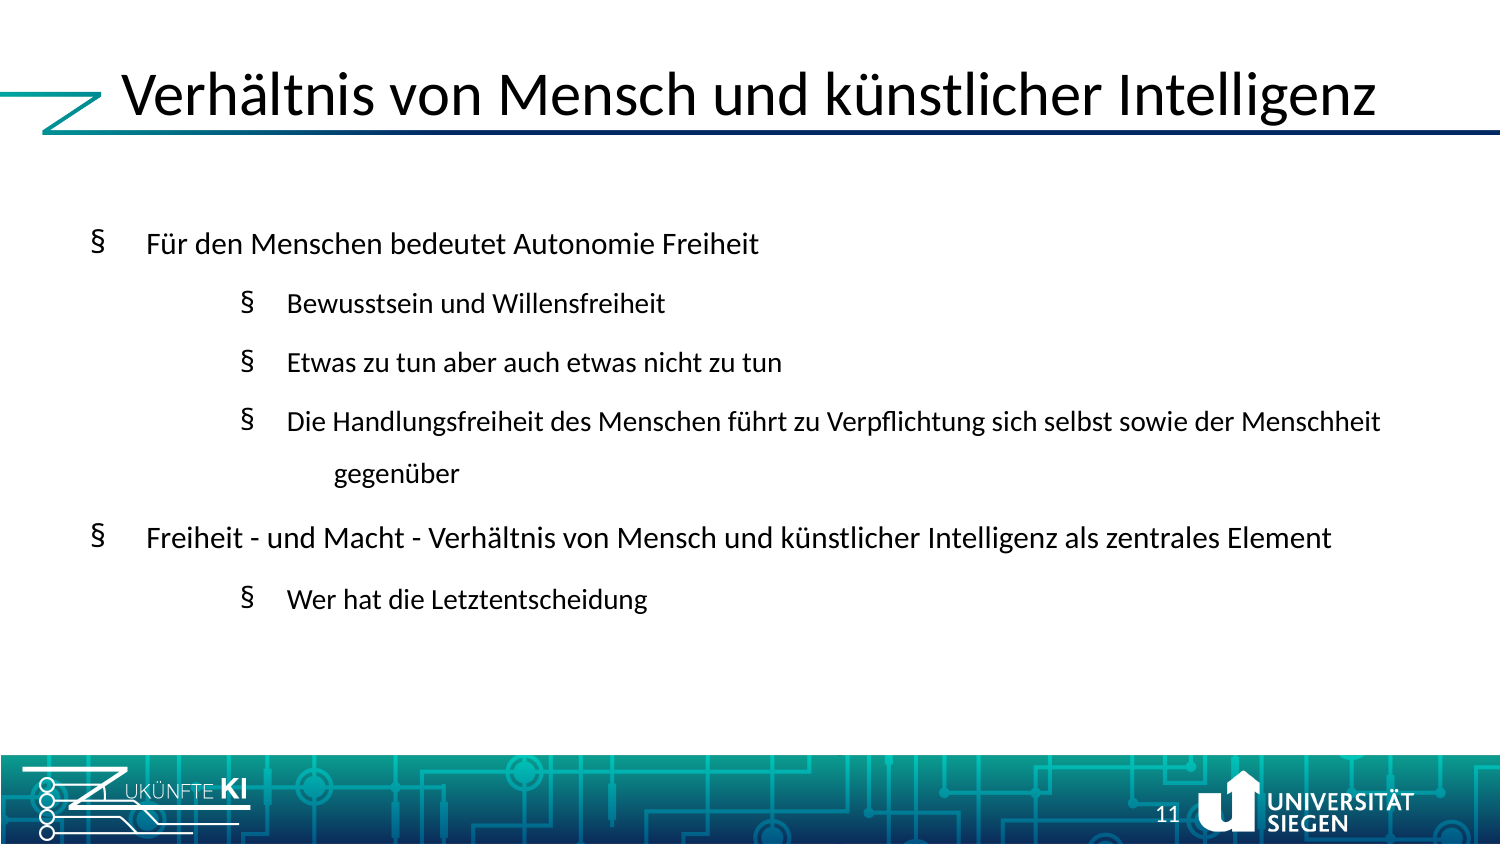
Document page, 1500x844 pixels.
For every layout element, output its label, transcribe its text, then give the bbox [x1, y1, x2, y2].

list Für den Menschen bedeutet Autonomie Freiheit Bewusstsein und Willensfreiheit Etwas zu tun aber auch etwas nicht zu tun Die Handlungsfreiheit des Menschen führt zu Verpflichtung sich selbst sowie der Menschheit gegenüber Freiheit - und Macht - Verhältnis von Mensch und künstlicher Intelligenz als zentrales Element Wer hat die Letztentscheidung [75, 196, 1426, 754]
title Verhältnis von Mensch und künstlicher Intelligenz [75, 20, 1426, 161]
text_box [1139, 790, 1490, 836]
